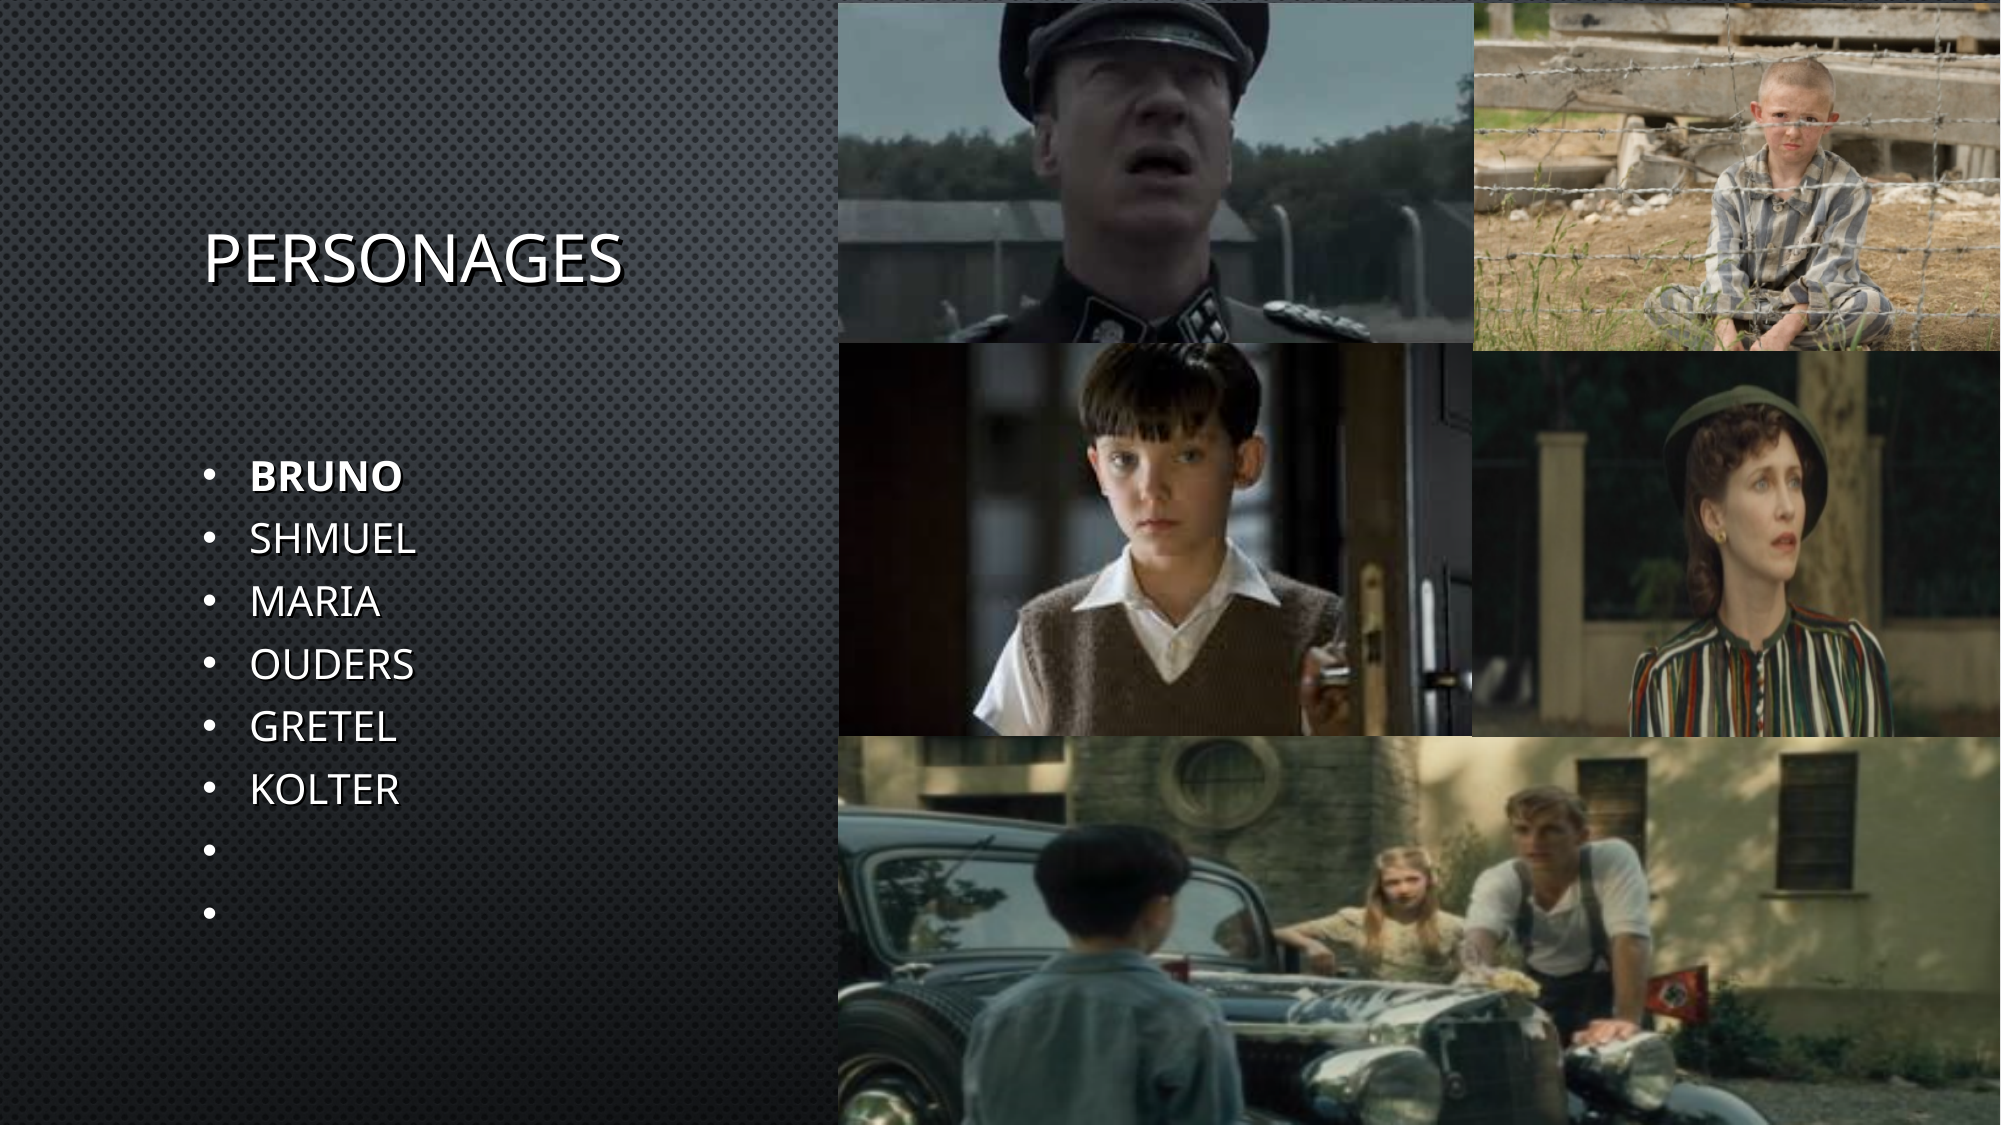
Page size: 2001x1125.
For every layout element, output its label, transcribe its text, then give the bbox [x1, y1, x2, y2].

picture [838, 3, 2000, 1125]
title personages [187, 99, 839, 413]
list Bruno Shmuel Maria Ouders Gretel kolter [187, 437, 839, 950]
